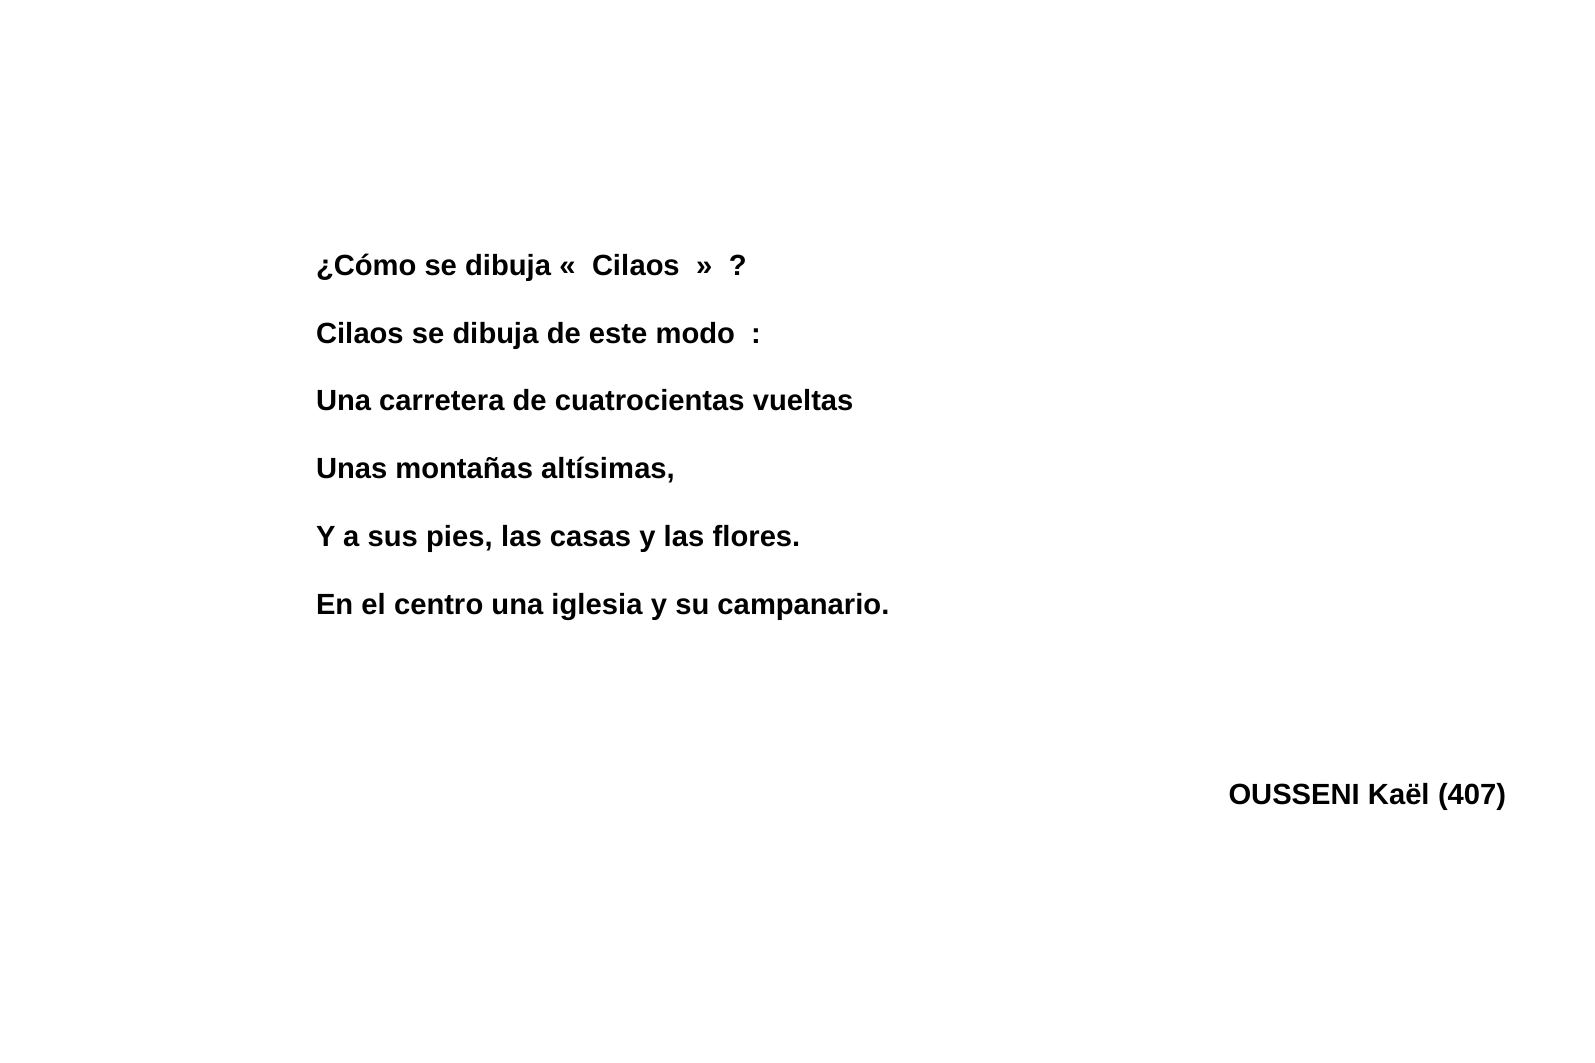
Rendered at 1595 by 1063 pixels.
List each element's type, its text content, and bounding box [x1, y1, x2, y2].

list ¿Cómo se dibuja « Cilaos » ? Cilaos se dibuja de este modo : Una carretera de cuatrocientas vueltas Unas montañas altísimas, Y a sus pies, las casas y las flores. En el centro una iglesia y su campanario. OUSSENI Kaël (407) [79, 248, 1515, 951]
